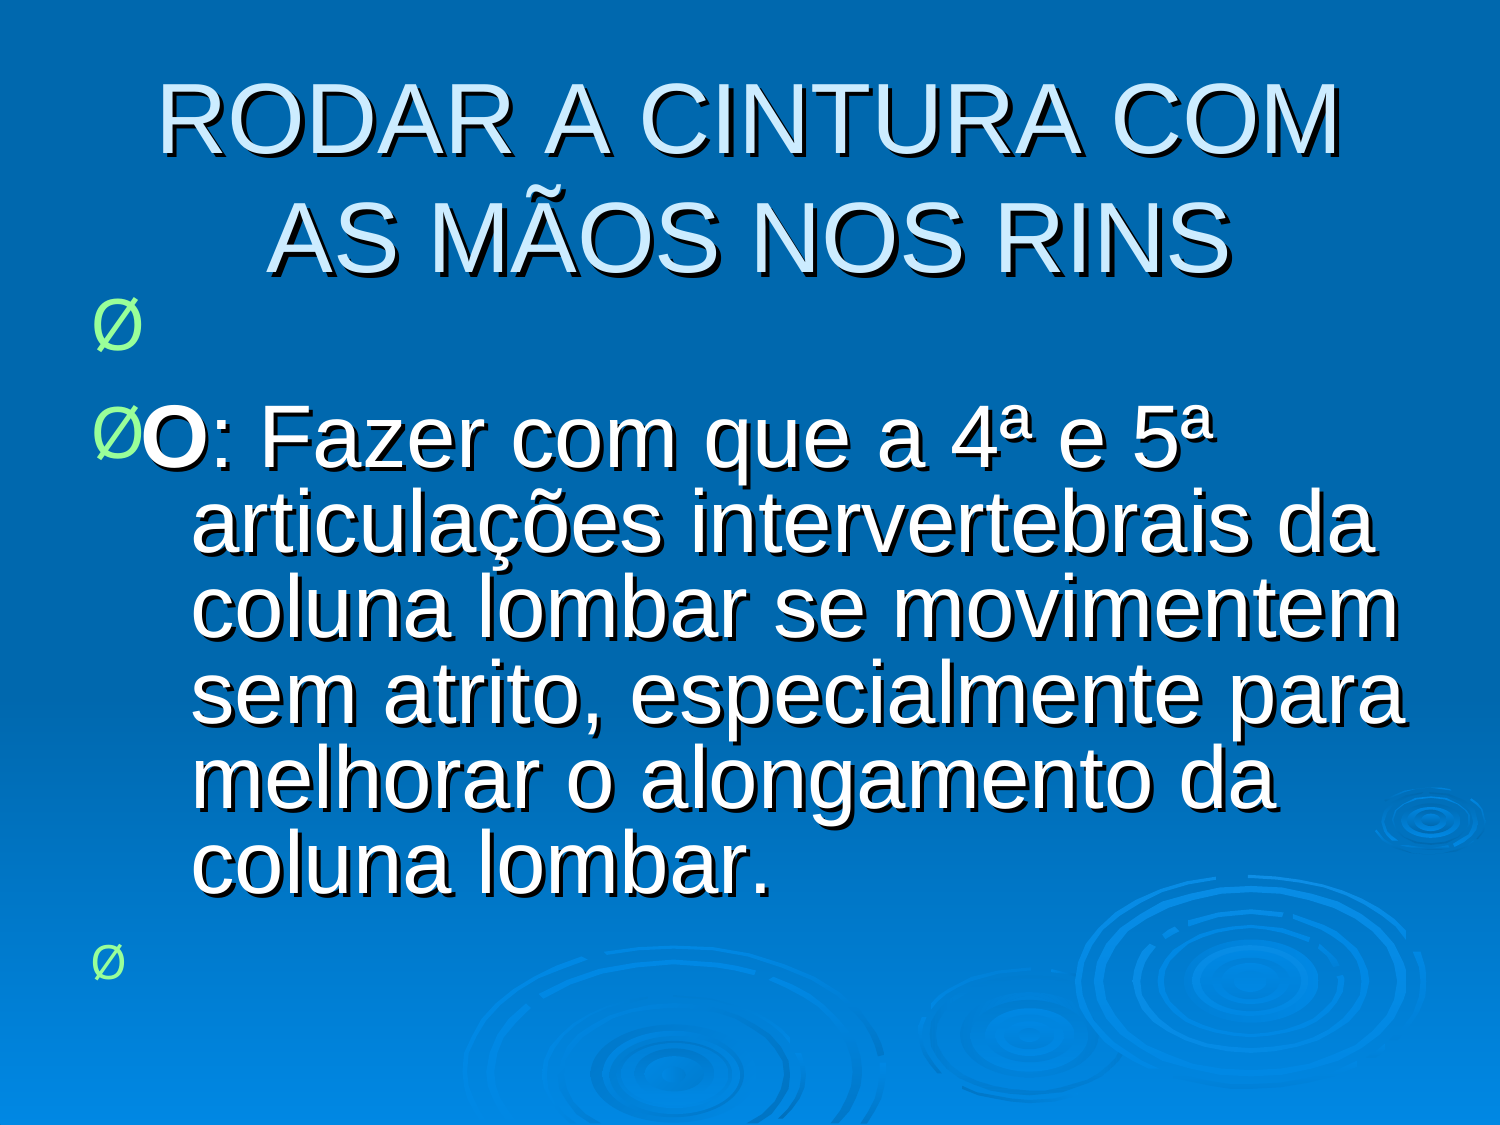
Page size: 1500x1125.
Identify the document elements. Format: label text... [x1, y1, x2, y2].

list O: Fazer com que a 4ª e 5ª articulações intervertebrais da coluna lombar se movimentem sem atrito, especialmente para melhorar o alongamento da coluna lombar. [75, 262, 1426, 1005]
title RODAR A CINTURA COM AS MÃOS NOS RINS [75, 45, 1426, 233]
